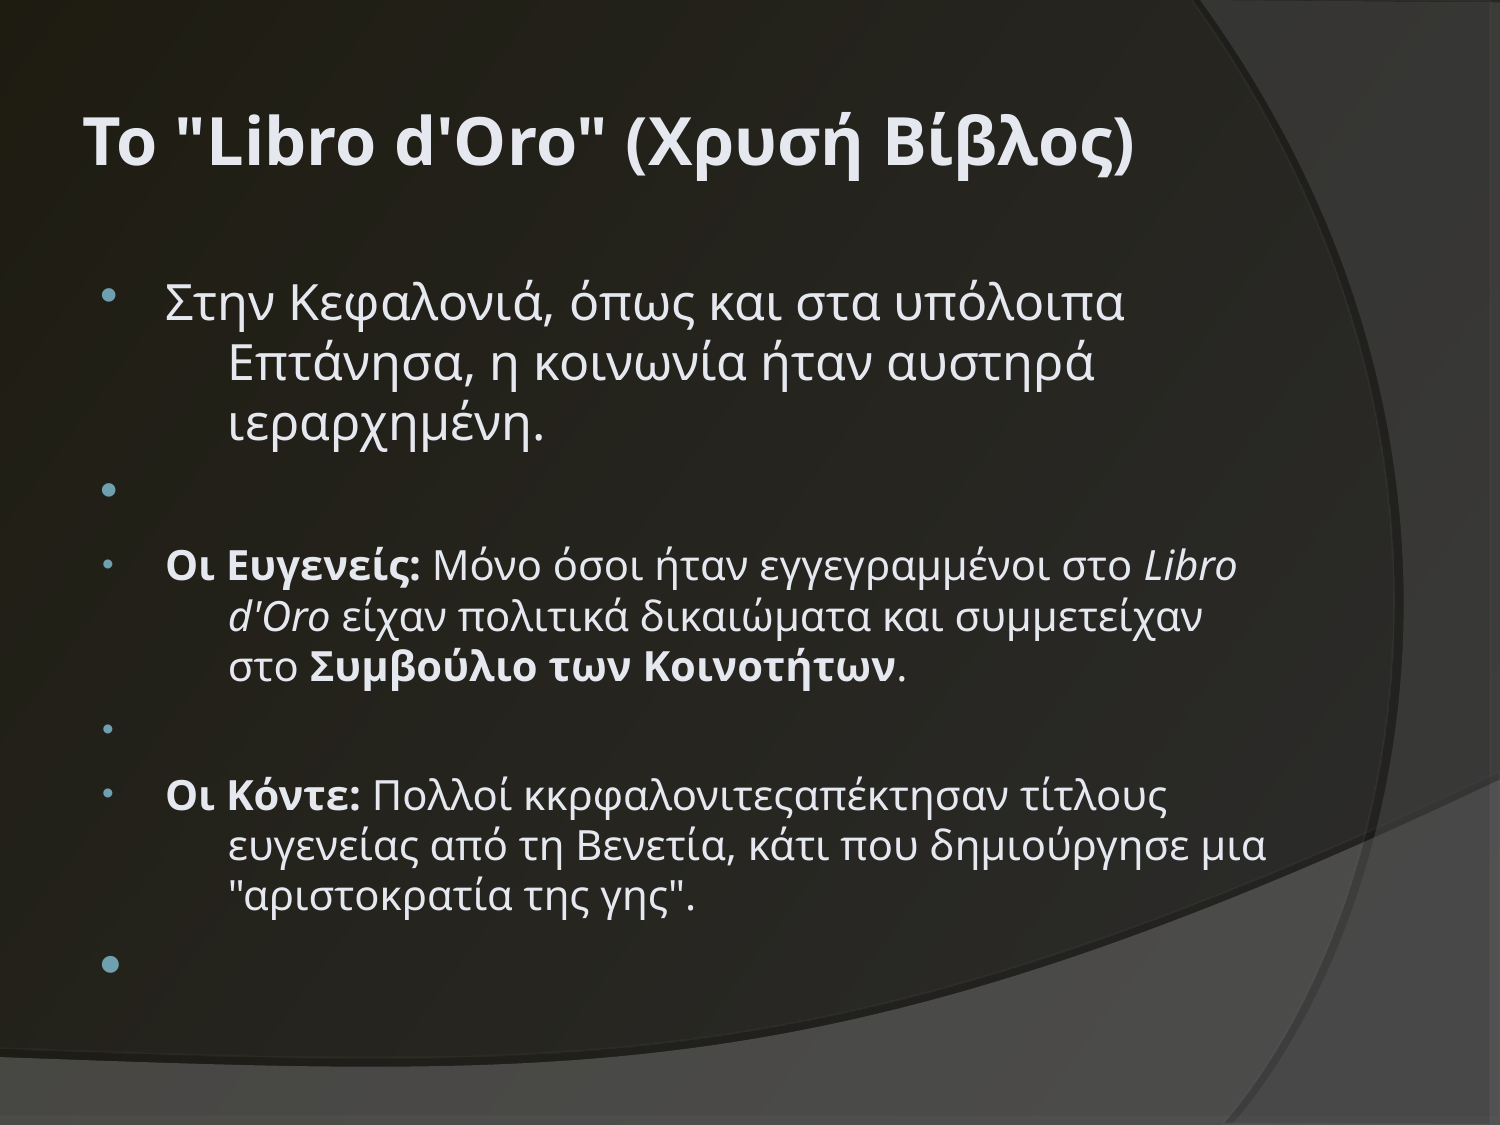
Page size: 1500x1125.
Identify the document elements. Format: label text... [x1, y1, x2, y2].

list Στην Κεφαλονιά, όπως και στα υπόλοιπα Επτάνησα, η κοινωνία ήταν αυστηρά ιεραρχημένη. Οι Ευγενείς: Μόνο όσοι ήταν εγγεγραμμένοι στο Libro d'Oro είχαν πολιτικά δικαιώματα και συμμετείχαν στο Συμβούλιο των Κοινοτήτων. Οι Κόντε: Πολλοί κκρφαλονιτεςαπέκτησαν τίτλους ευγενείας από τη Βενετία, κάτι που δημιούργησε μια "αριστοκρατία της γης". [75, 262, 1300, 1005]
title Το "Libro d'Oro" (Χρυσή Βίβλος) [75, 45, 1300, 233]
